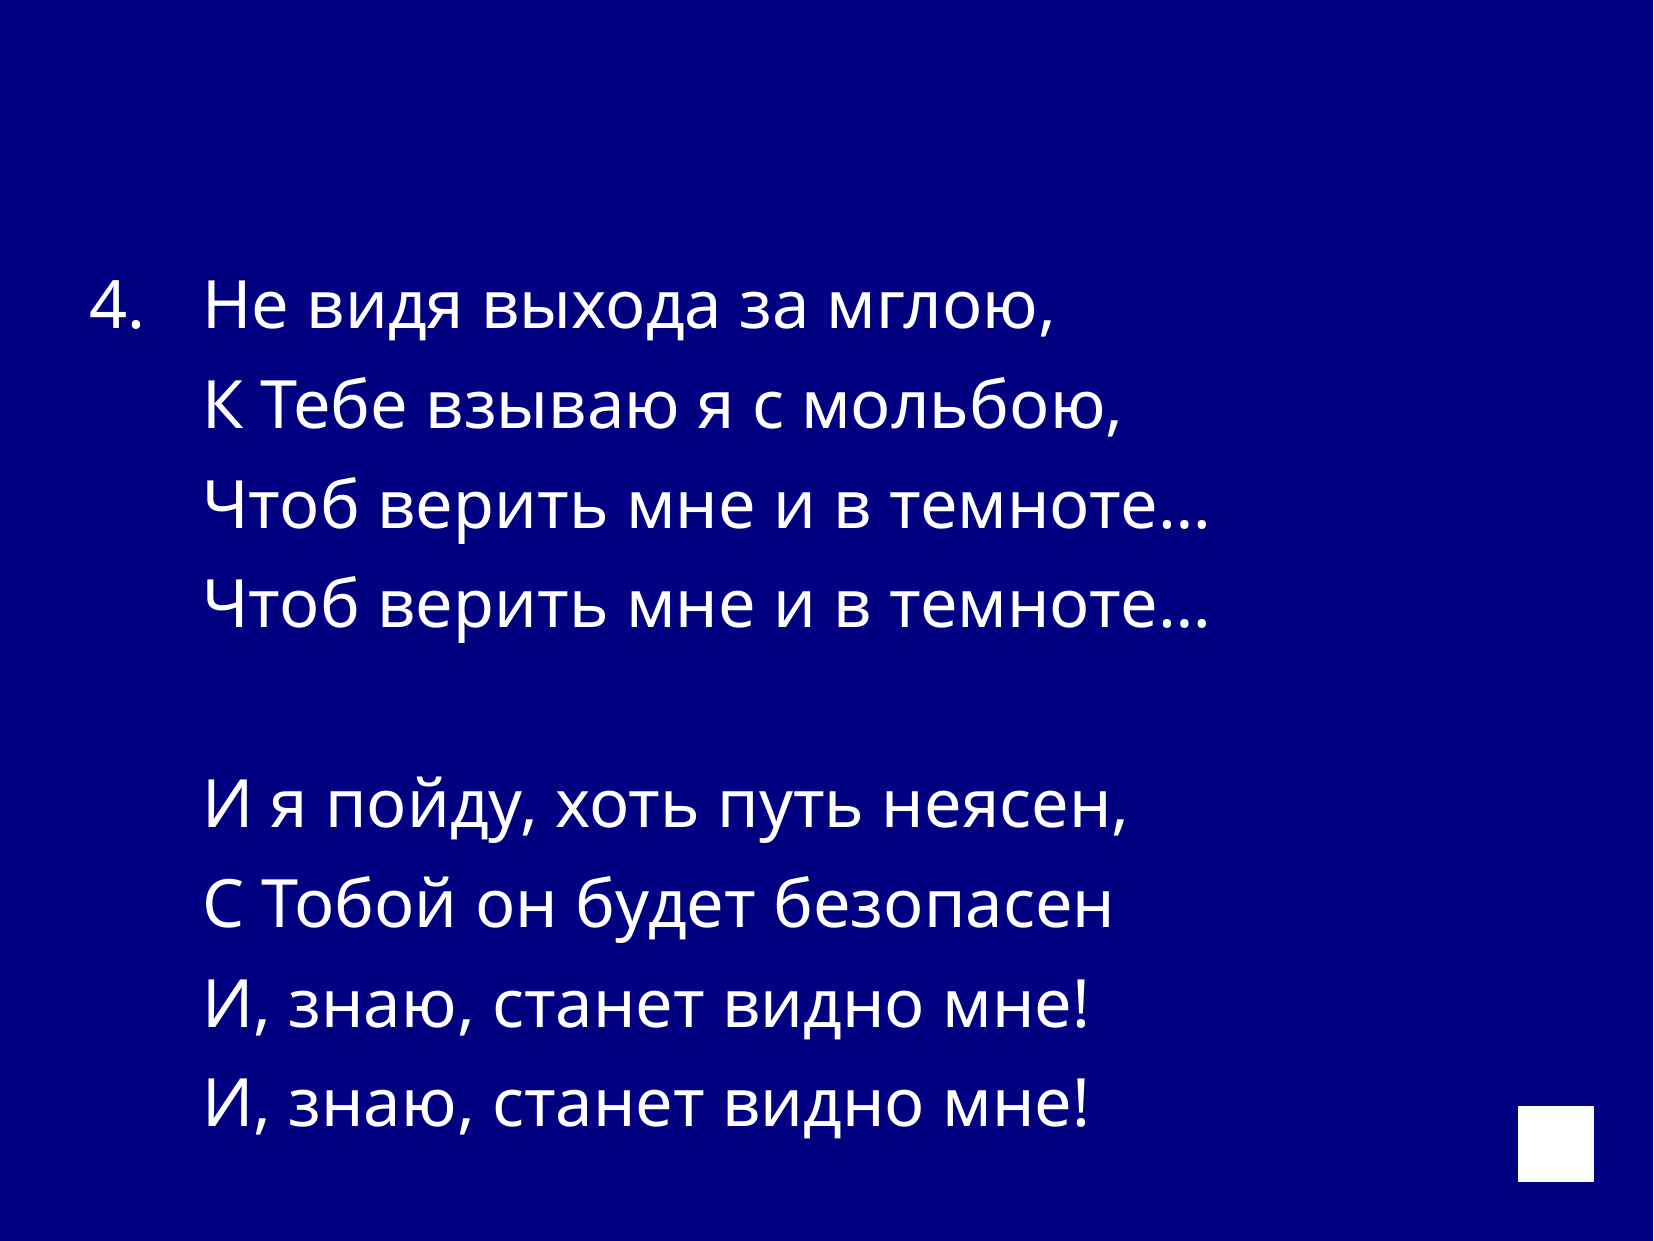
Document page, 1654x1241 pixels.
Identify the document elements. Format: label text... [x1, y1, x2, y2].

text_box [1518, 1106, 1594, 1182]
text_box 4. Не видя выхода за мглою, К Тебе взываю я с мольбою, Чтоб верить мне и в темноте… Чтоб верить мне и в темноте… И я пойду, хоть путь неясен, С Тобой он будет безопасен И, знаю, станет видно мне! И, знаю, станет видно мне! [75, 150, 1576, 1163]
